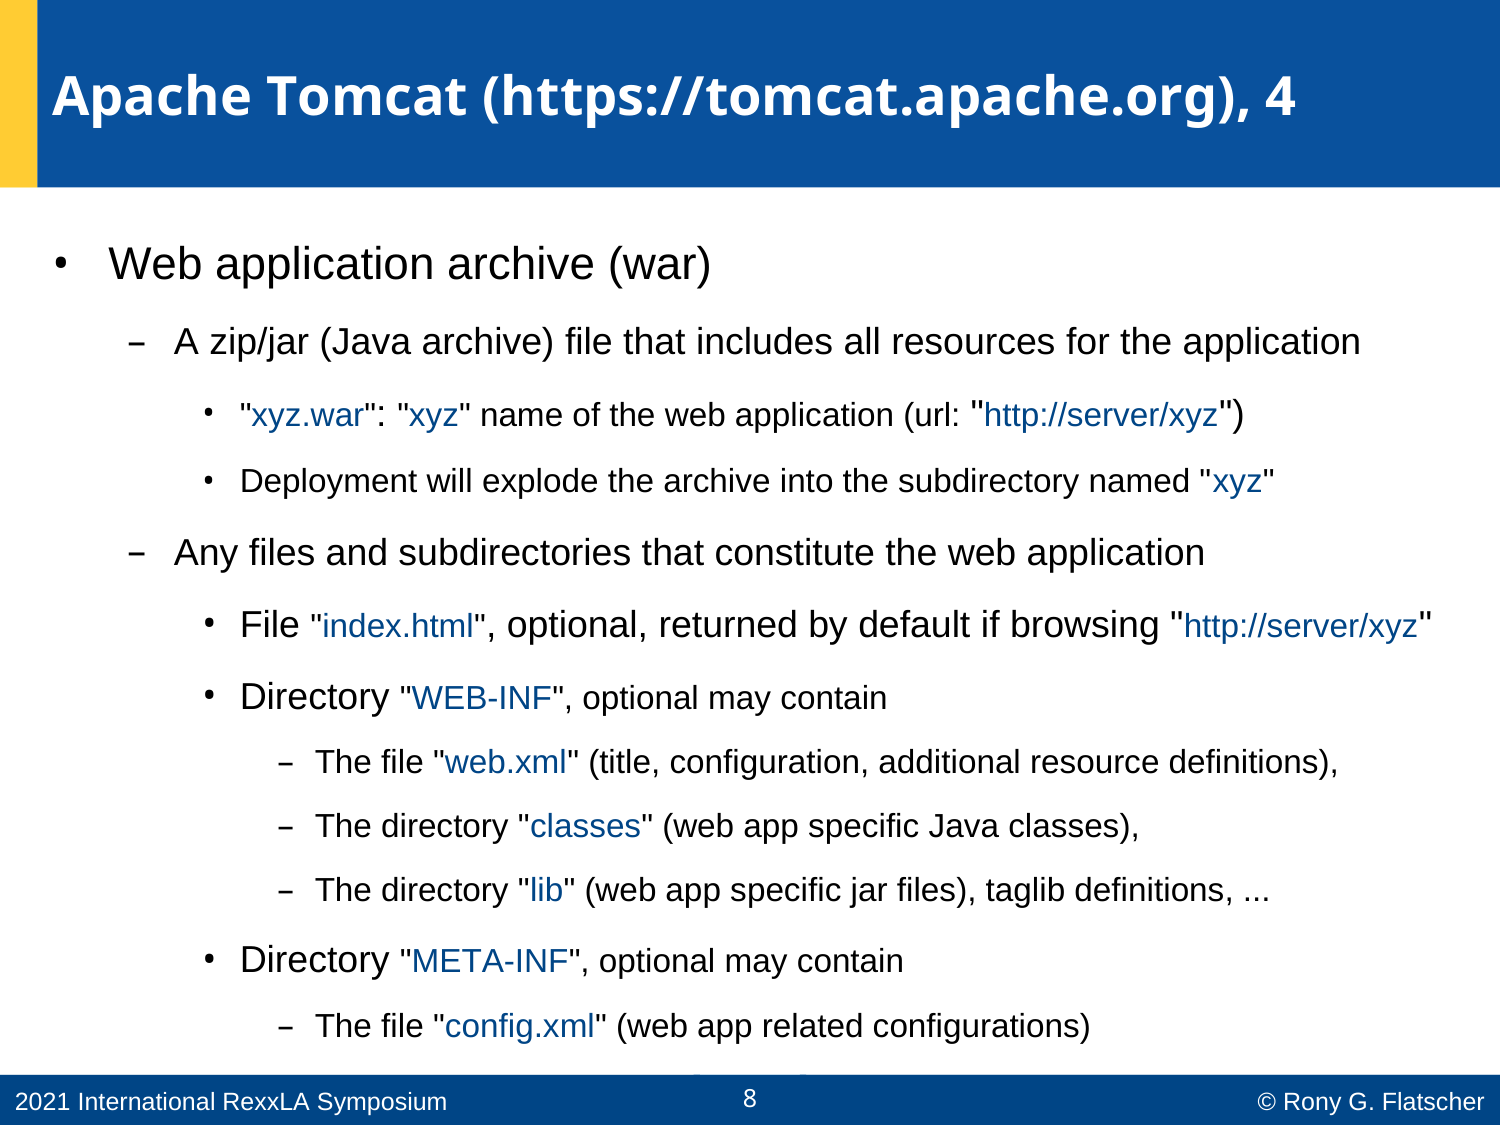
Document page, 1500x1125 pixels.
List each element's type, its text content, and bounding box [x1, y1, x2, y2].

list Web application archive (war) A zip/jar (Java archive) file that includes all resources for the application "xyz.war": "xyz" name of the web application (url: "http://server/xyz") Deployment will explode the archive into the subdirectory named "xyz" Any files and subdirectories that constitute the web application File "index.html", optional, returned by default if browsing "http://server/xyz" Directory "WEB-INF", optional may contain The file "web.xml" (title, configuration, additional resource definitions), The directory "classes" (web app specific Java classes), The directory "lib" (web app specific jar files), taglib definitions, ... Directory "META-INF", optional may contain The file "config.xml" (web app related configurations) [37, 212, 1500, 1051]
title Apache Tomcat (https://tomcat.apache.org), 4 [37, 0, 1500, 188]
